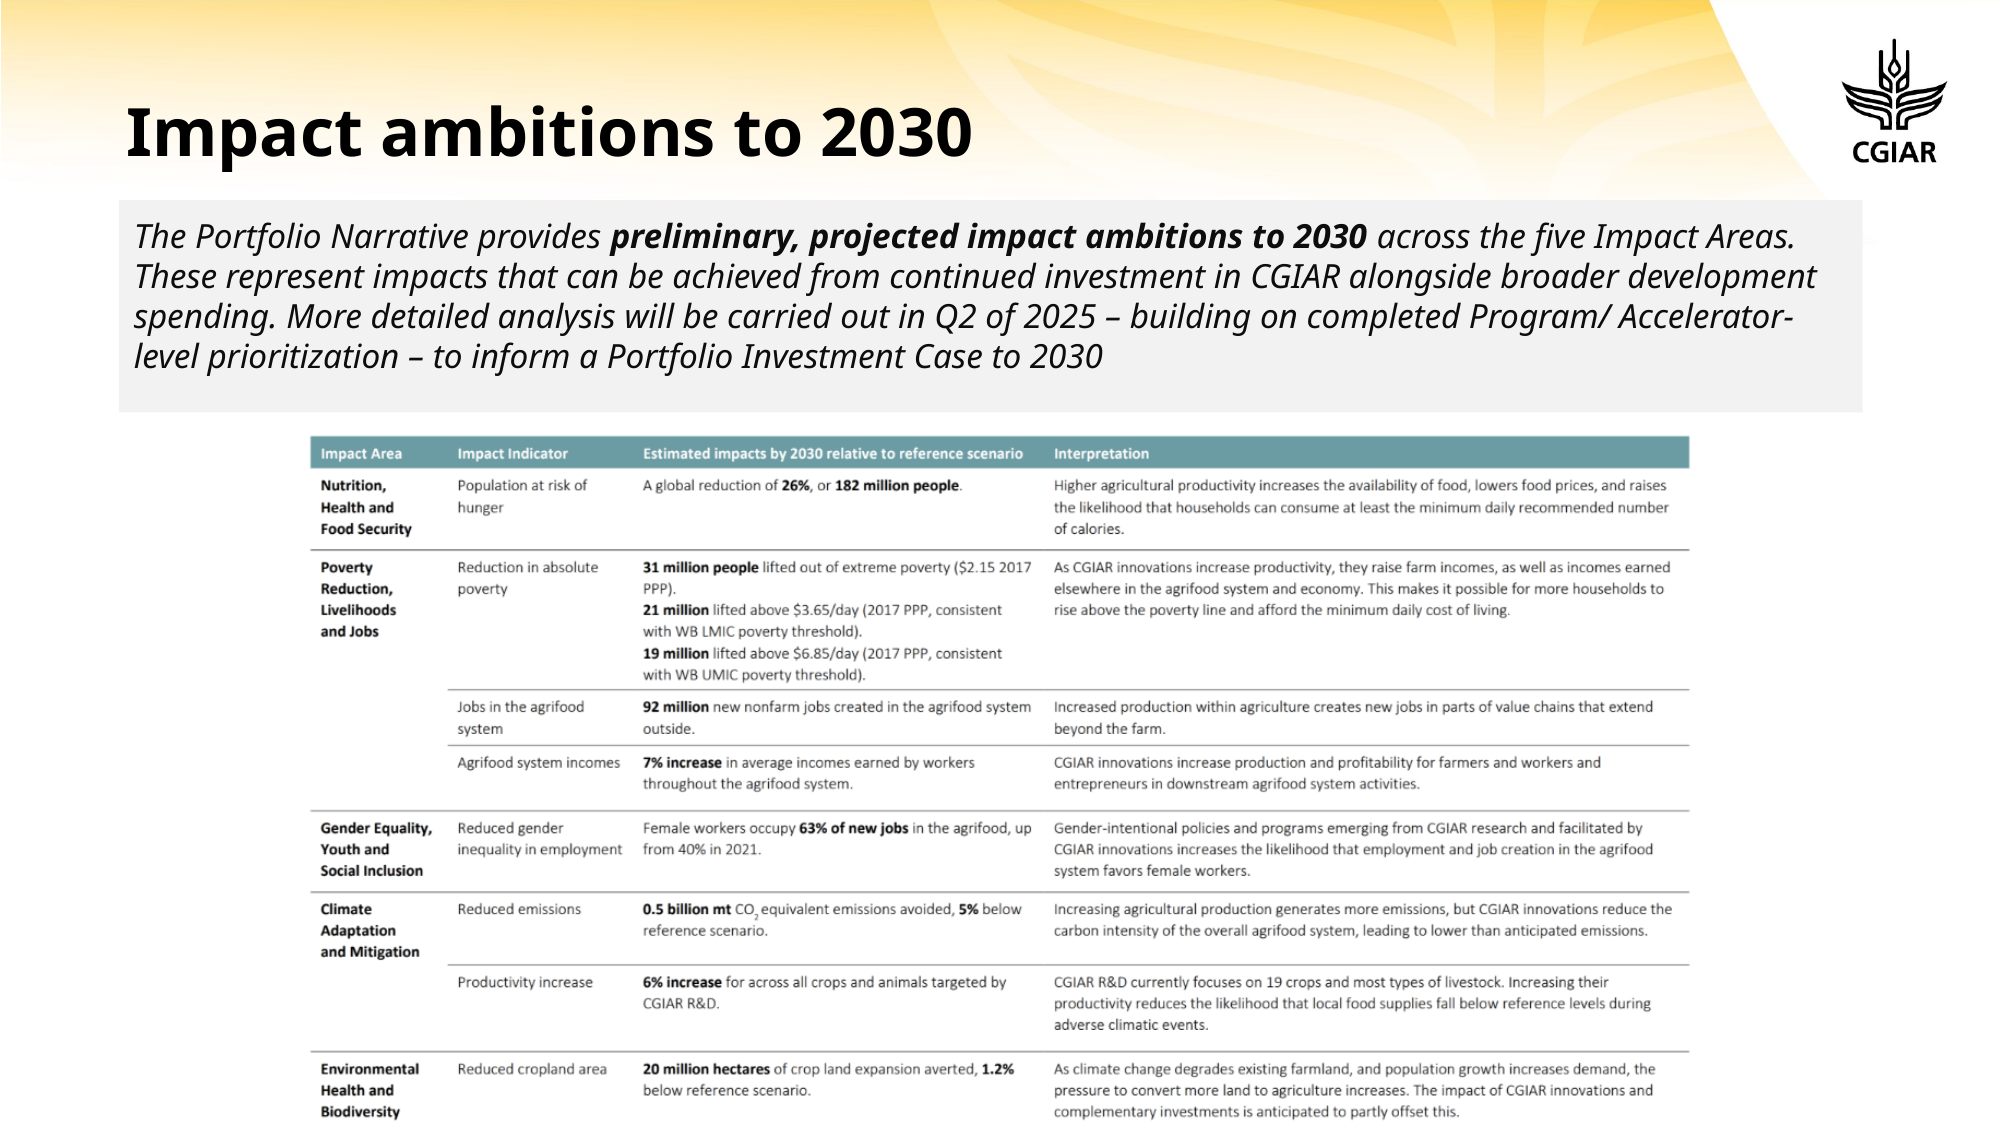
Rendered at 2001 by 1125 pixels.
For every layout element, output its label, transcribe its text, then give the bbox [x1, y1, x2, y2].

picture [303, 435, 1697, 1125]
text_box The Portfolio Narrative provides preliminary, projected impact ambitions to 2030 across the five Impact Areas. These represent impacts that can be achieved from continued investment in CGIAR alongside broader development spending. More detailed analysis will be carried out in Q2 of 2025 – building on completed Program/ Accelerator-level prioritization – to inform a Portfolio Investment Case to 2030 [118, 200, 1863, 413]
title Impact ambitions to 2030 [118, 81, 1873, 178]
